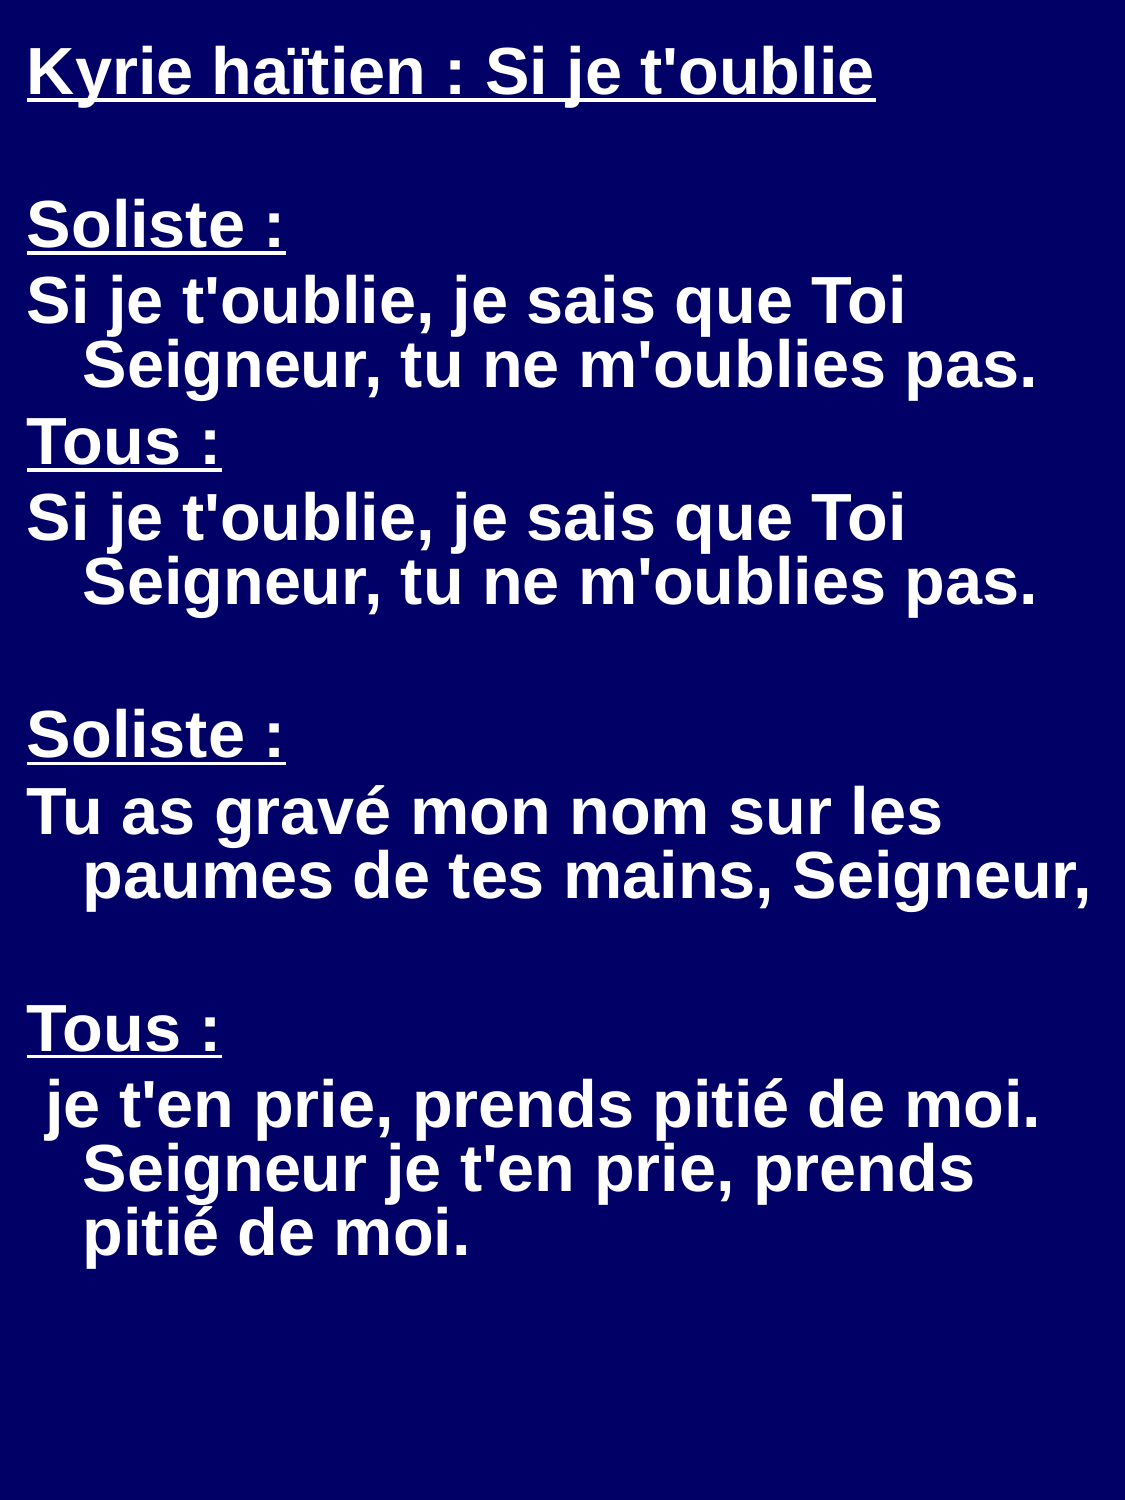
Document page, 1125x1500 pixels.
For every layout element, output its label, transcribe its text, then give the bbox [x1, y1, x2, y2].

text_box Kyrie haïtien : Si je t'oublie Soliste : Si je t'oublie, je sais que Toi Seigneur, tu ne m'oublies pas. Tous : Si je t'oublie, je sais que Toi Seigneur, tu ne m'oublies pas. Soliste : Tu as gravé mon nom sur les paumes de tes mains, Seigneur, Tous : je t'en prie, prends pitié de moi. Seigneur je t'en prie, prends pitié de moi. [11, 35, 1110, 1441]
